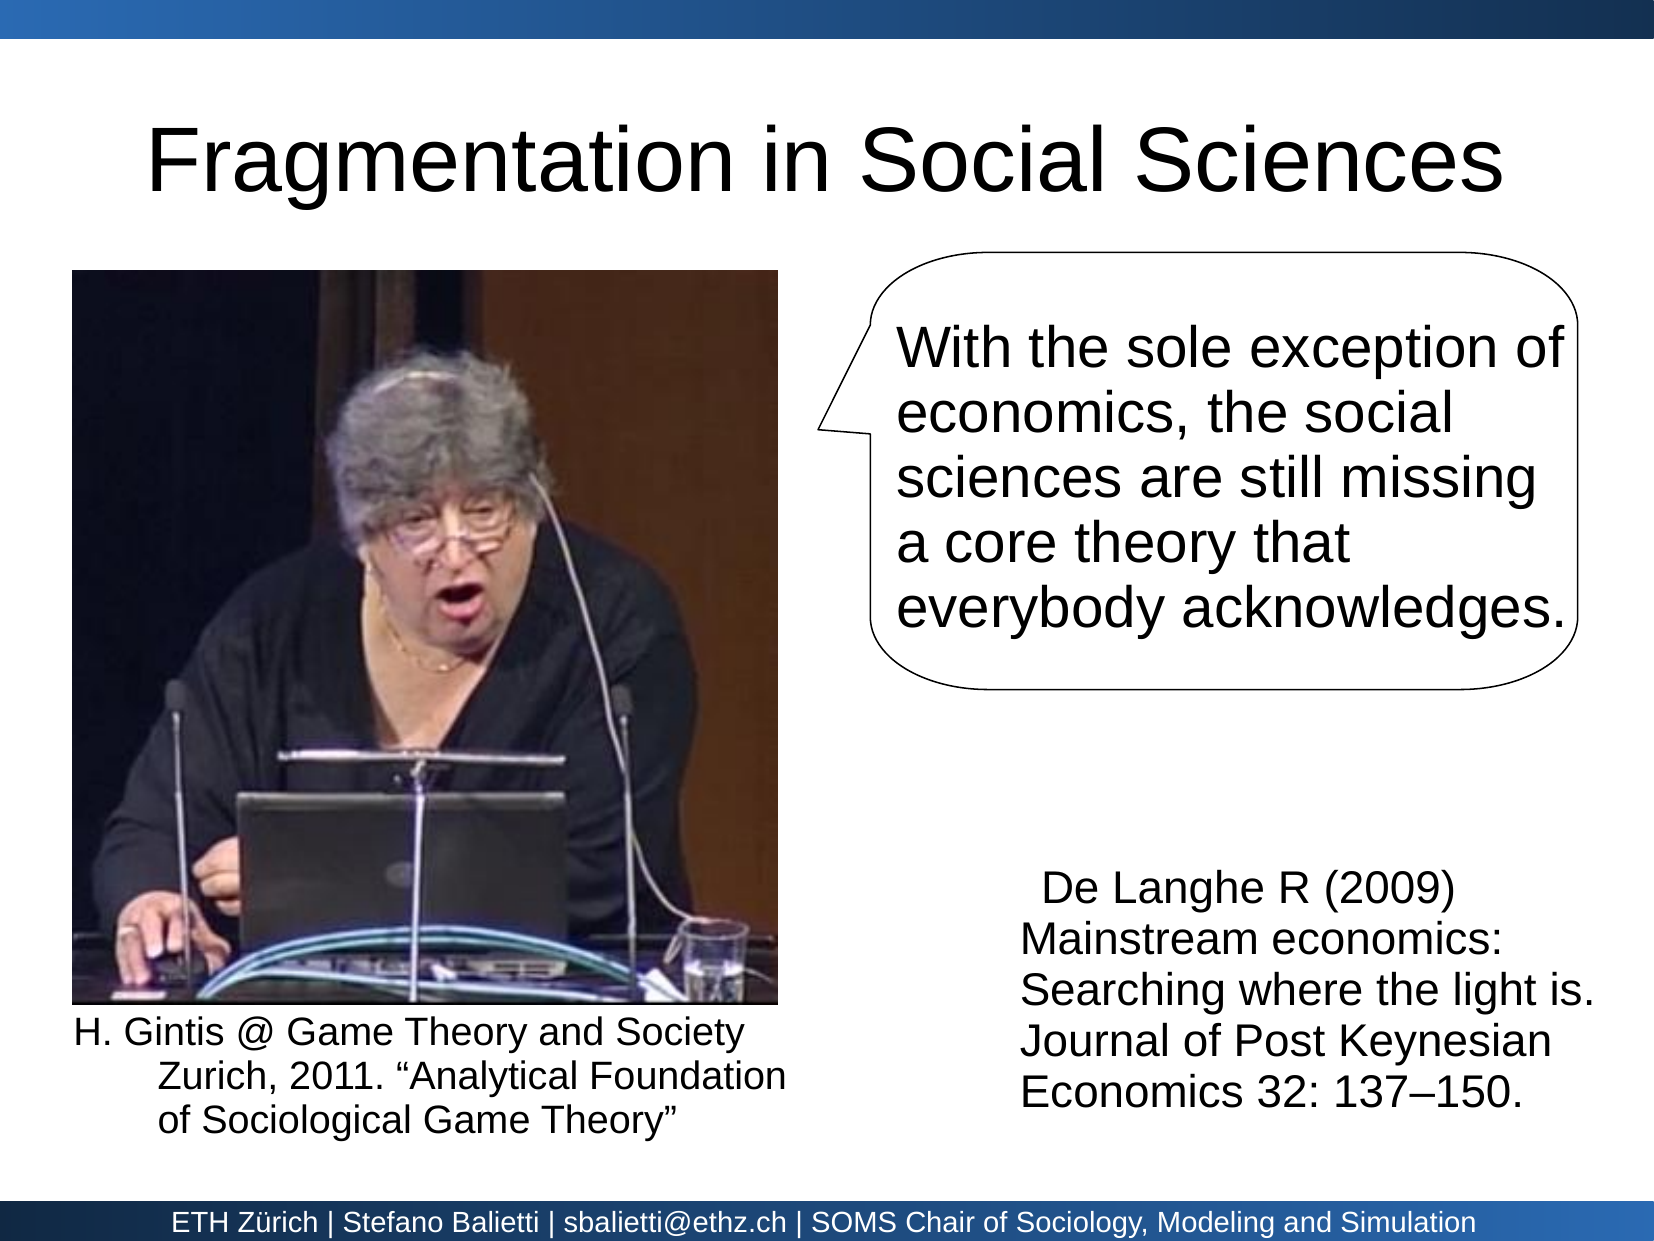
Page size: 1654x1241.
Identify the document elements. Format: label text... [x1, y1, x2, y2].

list With the sole exception of economics, the social sciences are still missing a core theory that everybody acknowledges. [839, 433, 1571, 713]
title Fragmentation in Social Sciences [82, 110, 1571, 223]
picture [72, 270, 778, 1005]
text_box De Langhe R (2009) Mainstream economics: Searching where the light is. Journal of Post Keynesian Economics 32: 137–150. [945, 855, 1646, 1126]
list H. Gintis @ Game Theory and Society Zurich, 2011. “Analytical Foundation of Sociological Game Theory” [73, 1010, 805, 1220]
list With the sole exception of economics, the social sciences are still missing a core theory that everybody acknowledges. [839, 315, 1571, 688]
